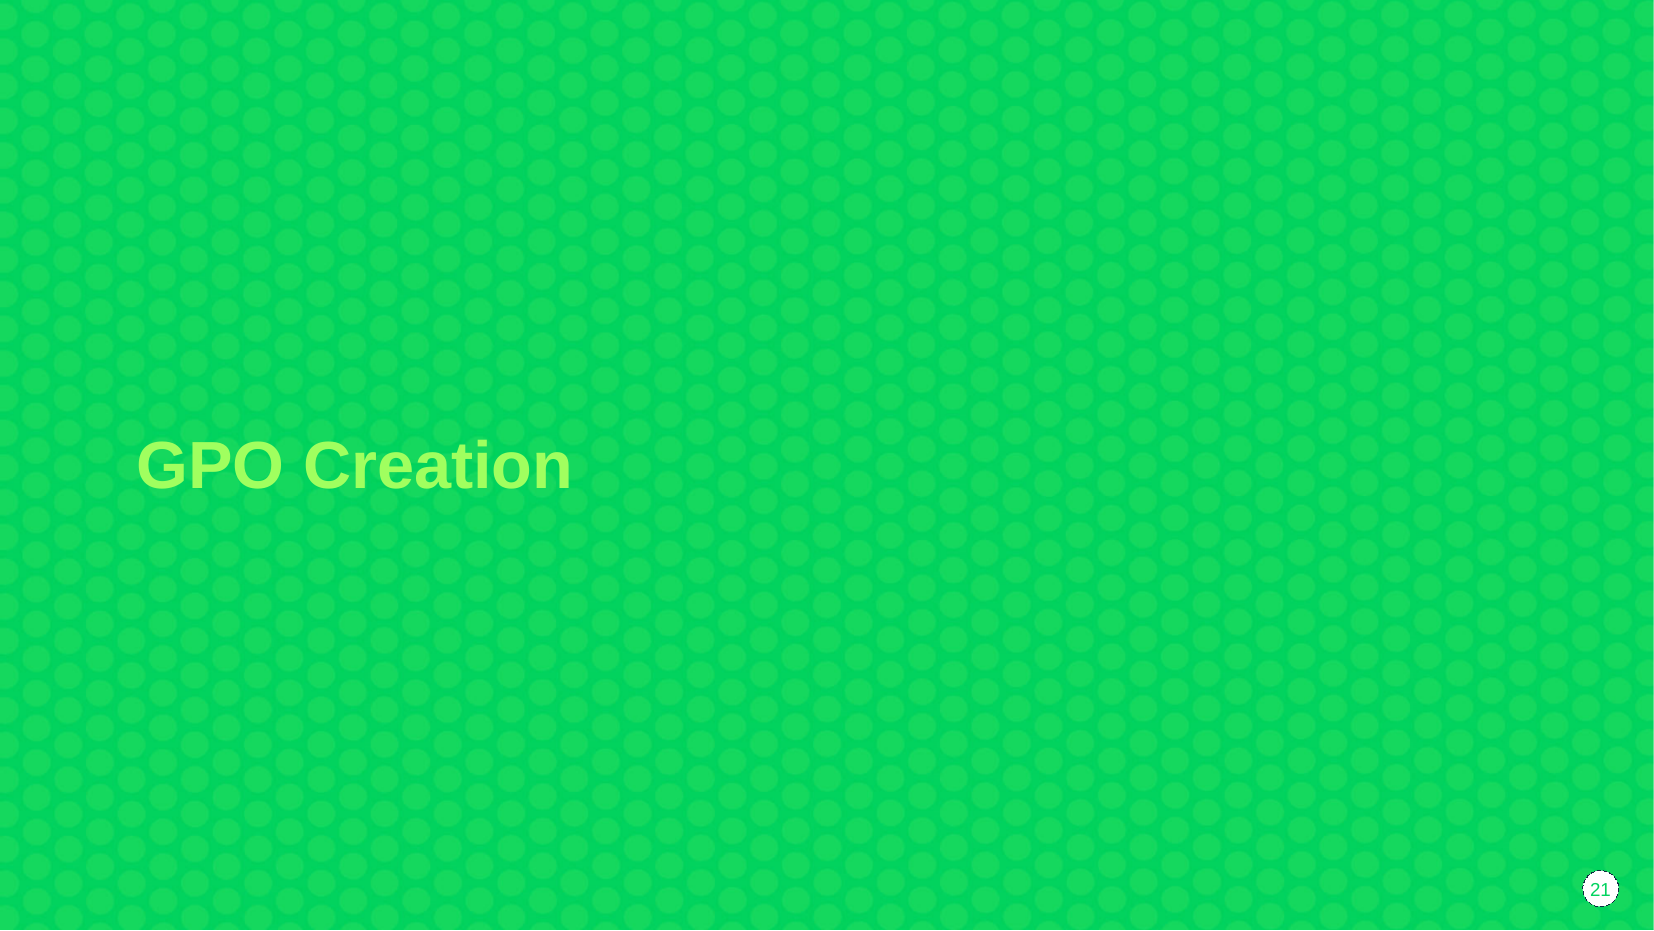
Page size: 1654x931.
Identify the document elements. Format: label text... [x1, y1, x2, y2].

title GPO Creation [121, 387, 1531, 543]
picture [0, 0, 1654, 930]
